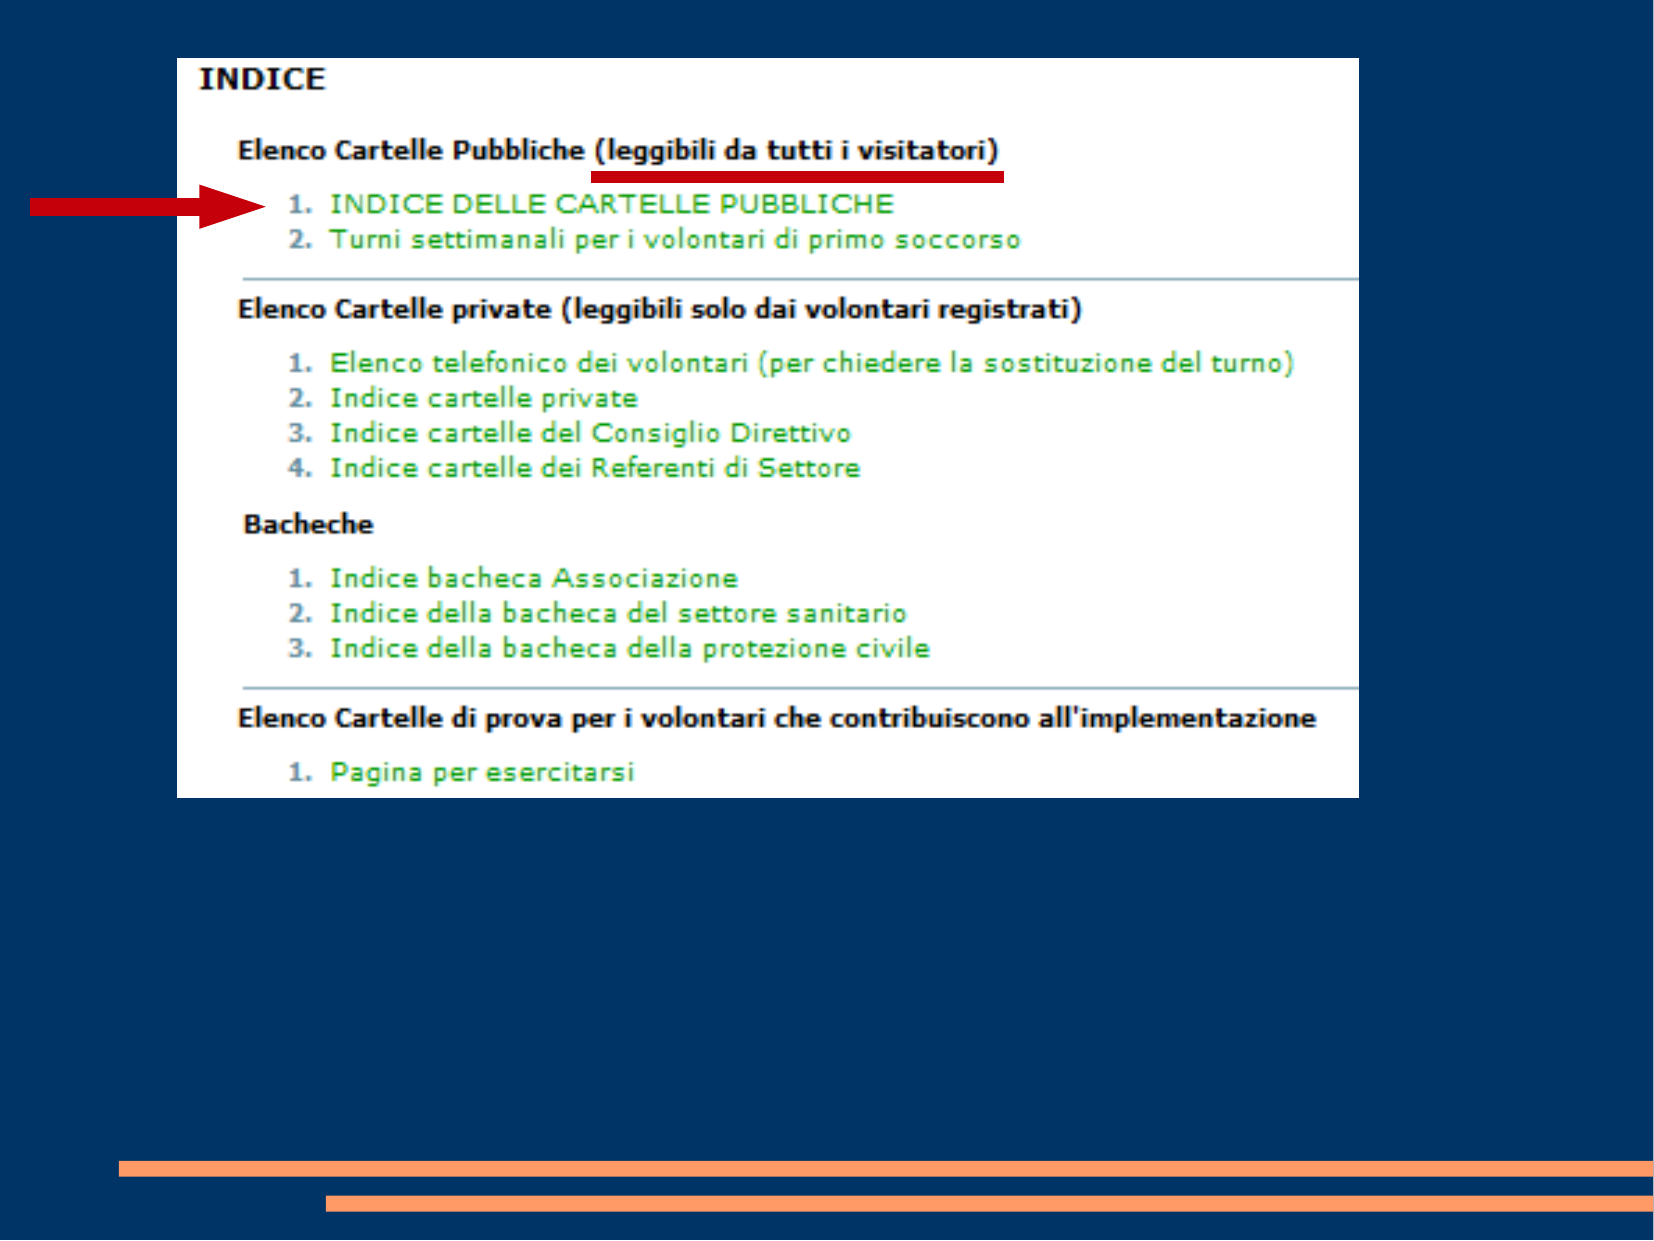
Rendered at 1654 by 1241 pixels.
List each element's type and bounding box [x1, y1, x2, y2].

picture [177, 58, 1359, 798]
